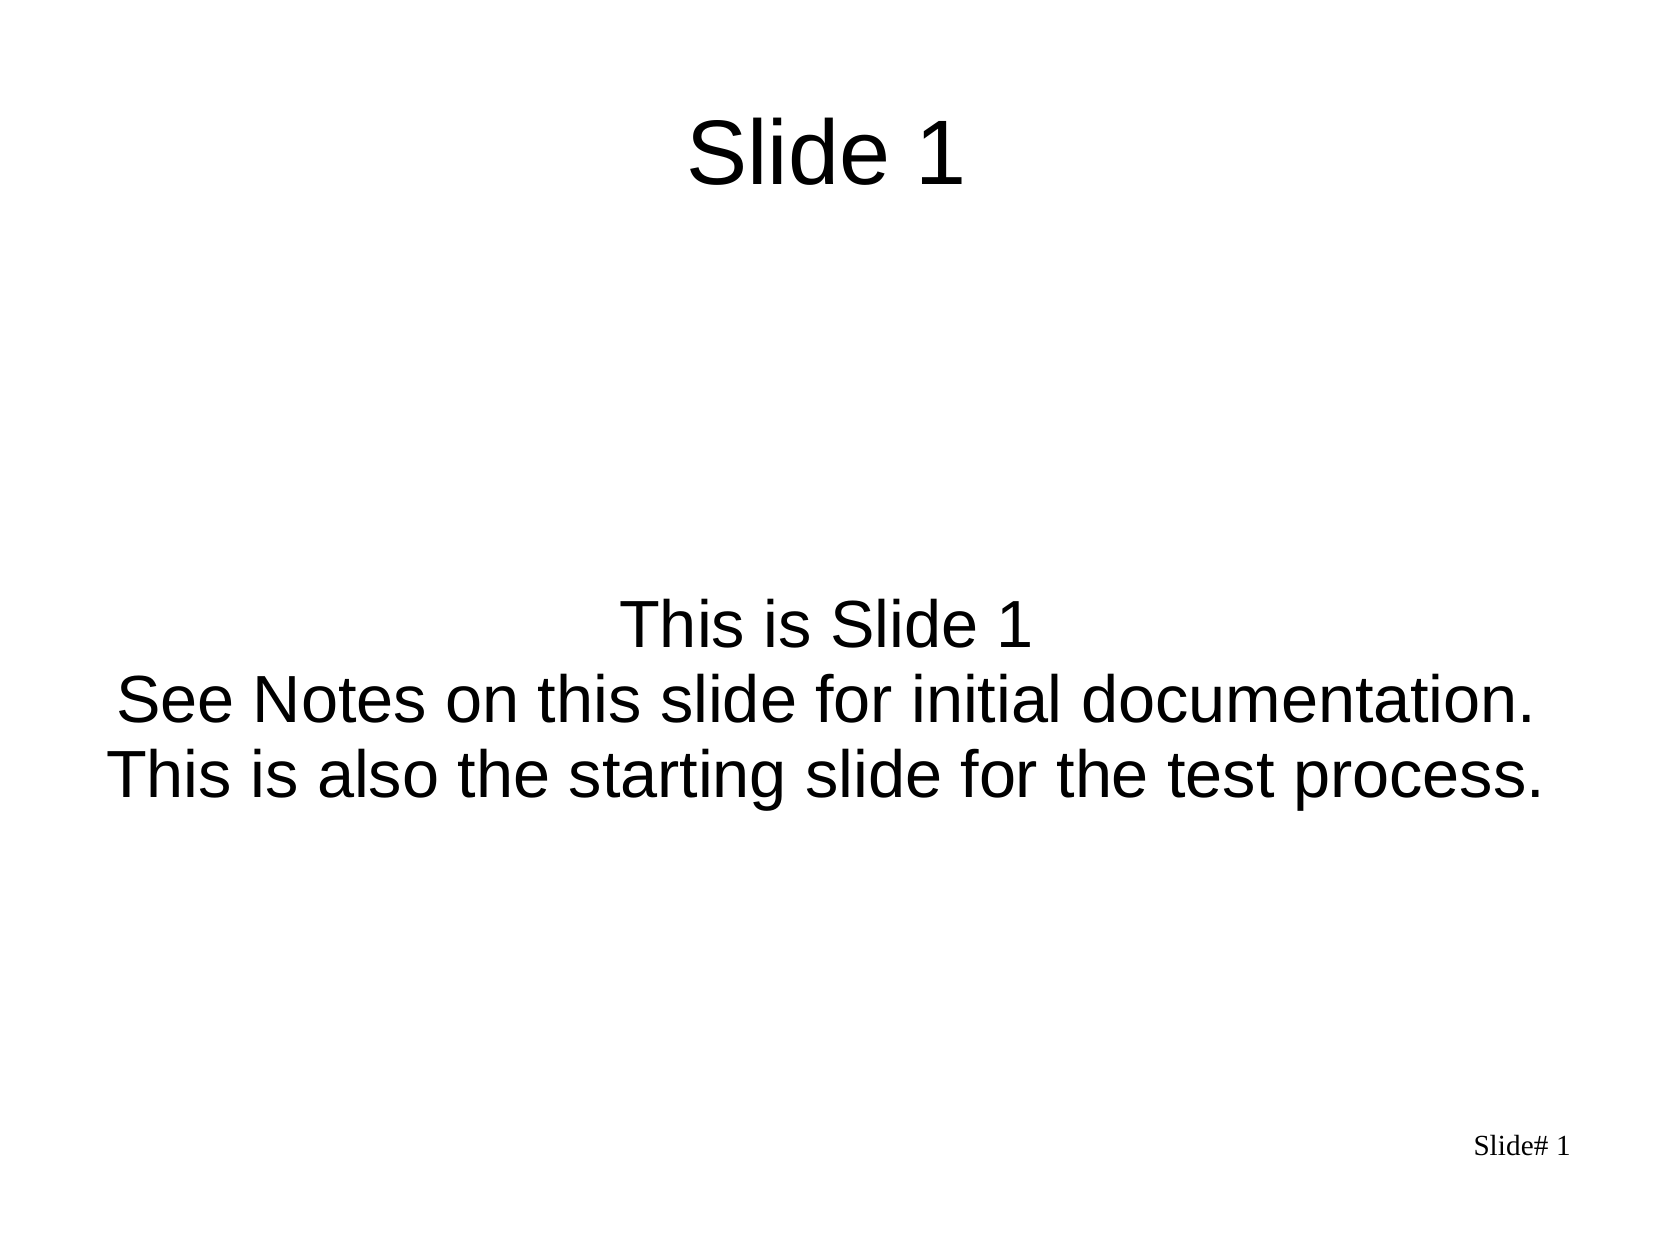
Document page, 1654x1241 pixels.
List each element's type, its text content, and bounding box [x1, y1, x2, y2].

title Slide 1 [82, 49, 1571, 257]
subtitle This is Slide 1 See Notes on this slide for initial documentation. This is also the starting slide for the test process. [82, 290, 1571, 1109]
